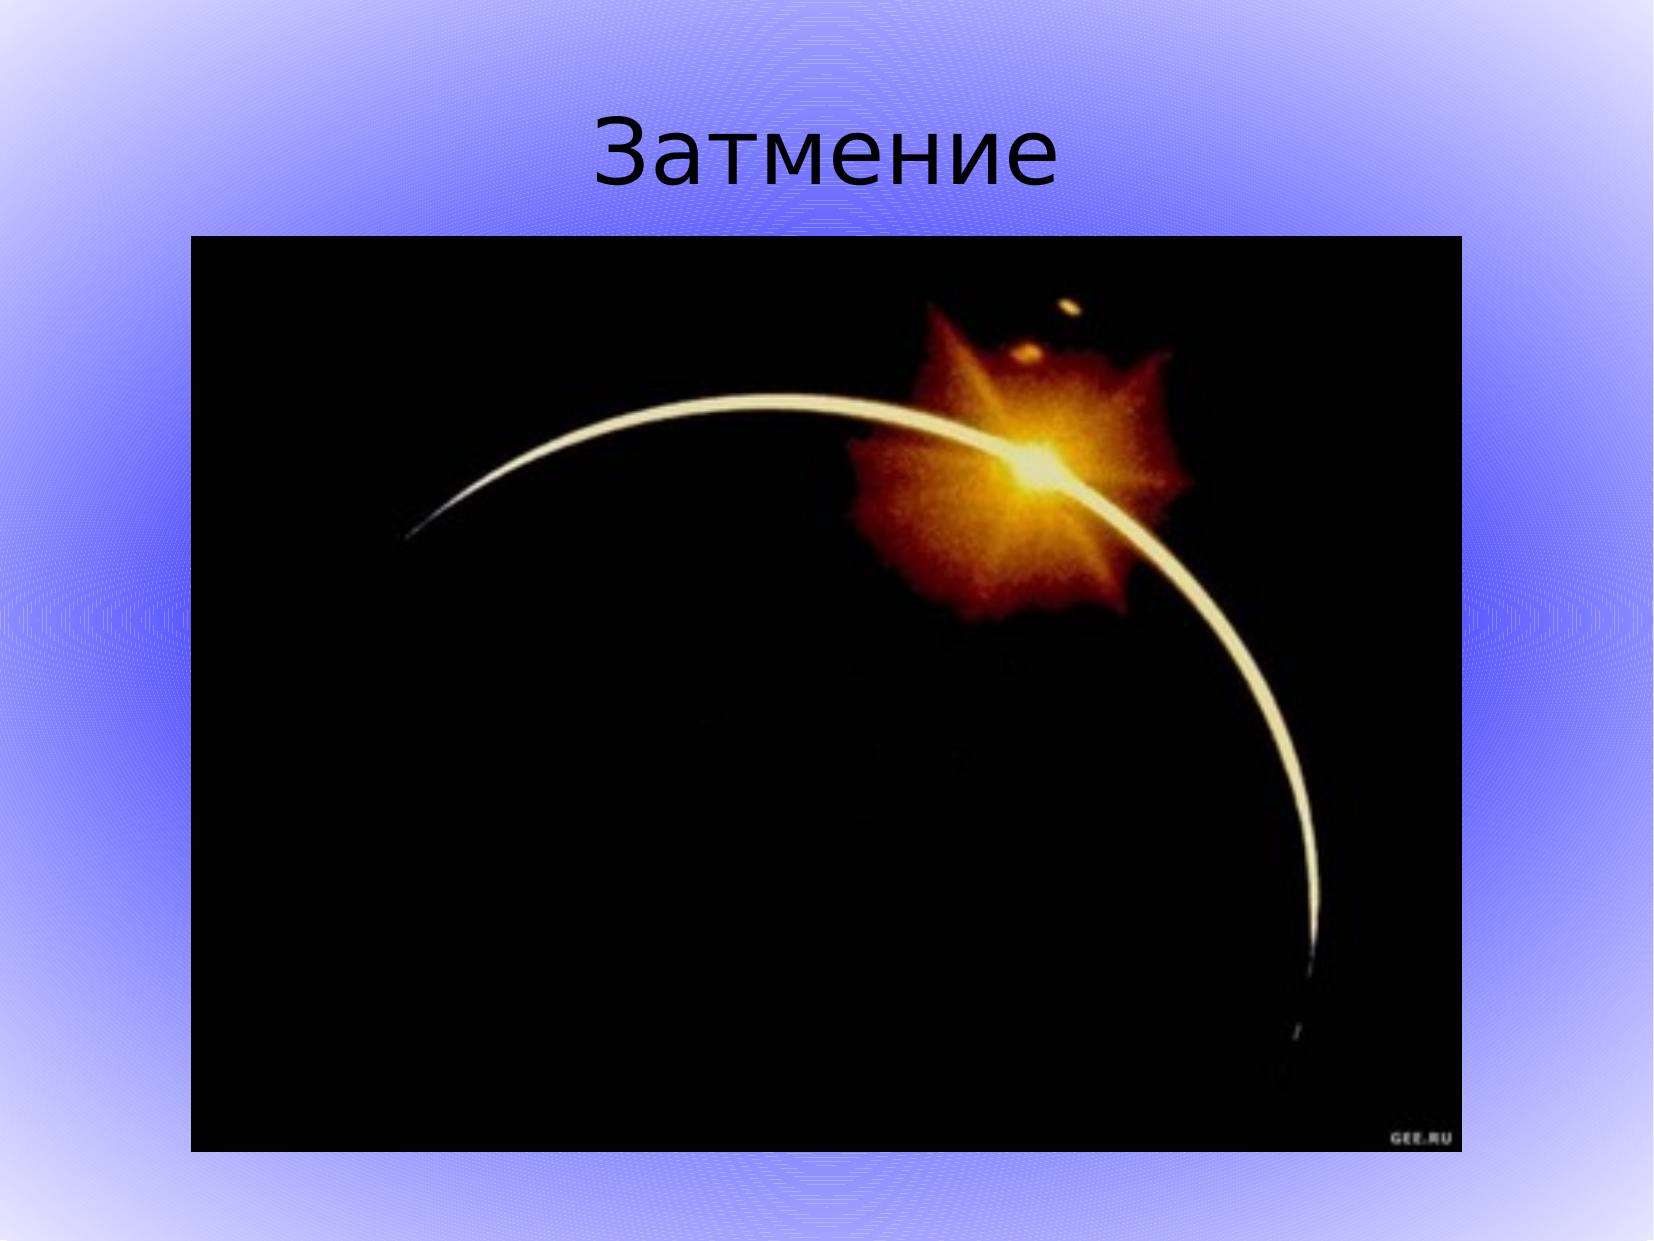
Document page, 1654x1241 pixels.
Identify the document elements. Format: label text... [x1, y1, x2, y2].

picture [191, 250, 1462, 1152]
title Затмение [82, 56, 1571, 250]
